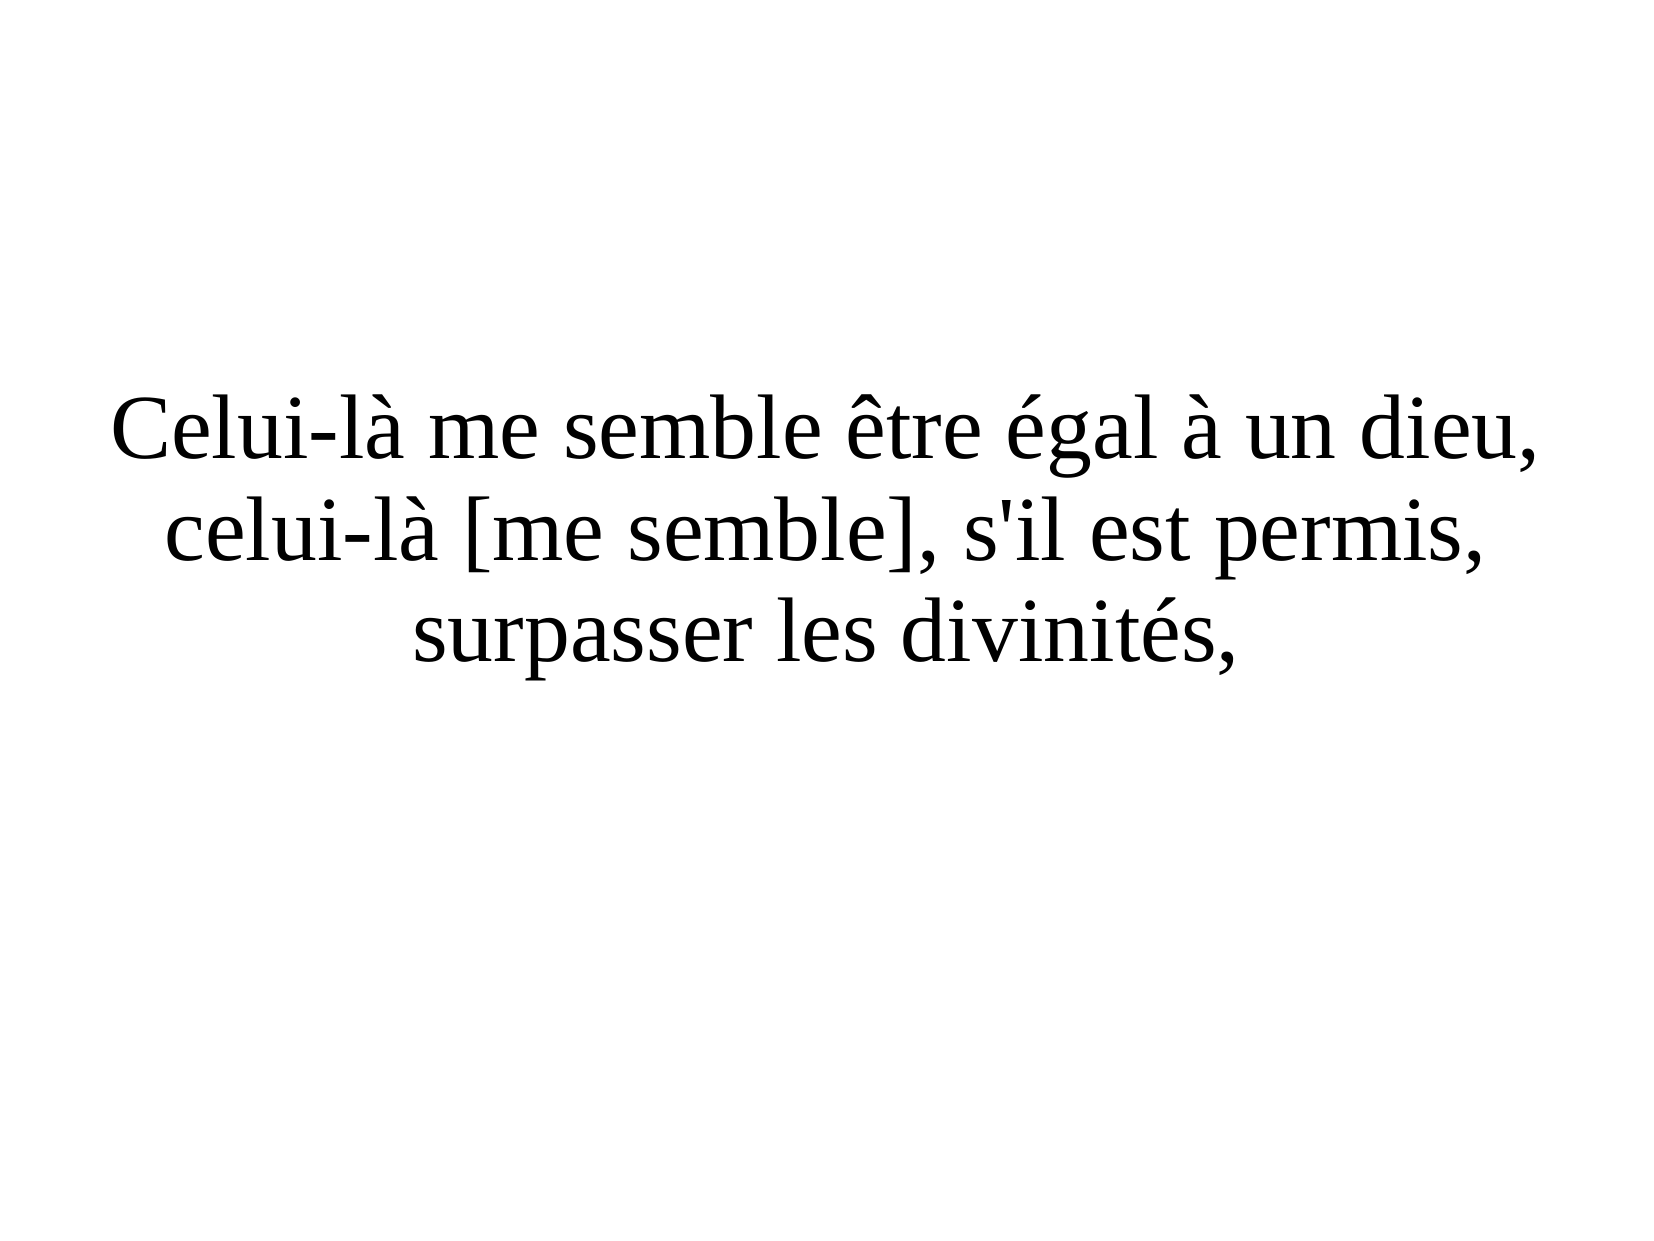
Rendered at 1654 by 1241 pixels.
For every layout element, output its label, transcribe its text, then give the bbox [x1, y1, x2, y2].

subtitle Celui-là me semble être égal à un dieu, celui-là [me semble], s'il est permis, surpasser les divinités, [82, 49, 1571, 1010]
